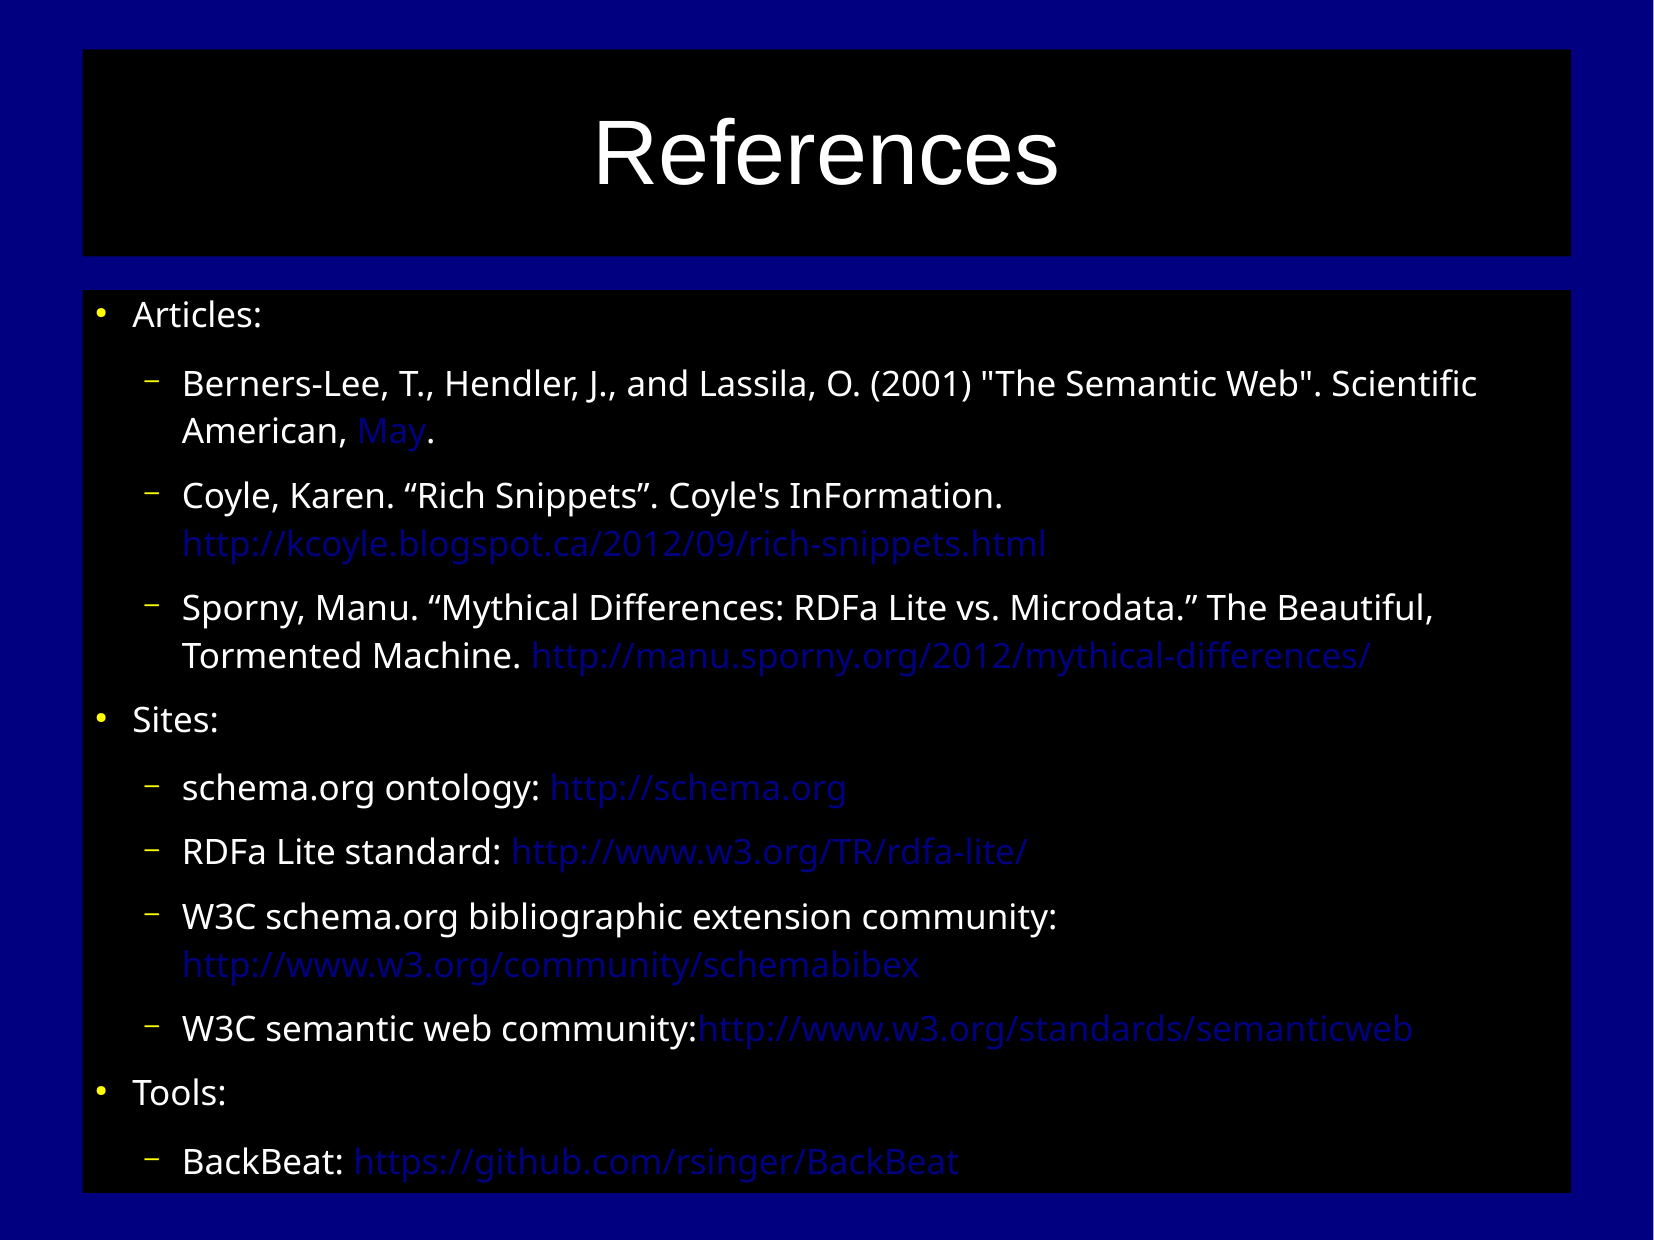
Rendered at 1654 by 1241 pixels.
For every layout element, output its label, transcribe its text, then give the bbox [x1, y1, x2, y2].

list Articles: Berners-Lee, T., Hendler, J., and Lassila, O. (2001) "The Semantic Web". Scientific American, May. Coyle, Karen. “Rich Snippets”. Coyle's InFormation. http://kcoyle.blogspot.ca/2012/09/rich-snippets.html Sporny, Manu. “Mythical Differences: RDFa Lite vs. Microdata.” The Beautiful, Tormented Machine. http://manu.sporny.org/2012/mythical-differences/ Sites: schema.org ontology: http://schema.org RDFa Lite standard: http://www.w3.org/TR/rdfa-lite/ W3C schema.org bibliographic extension community:http://www.w3.org/community/schemabibex W3C semantic web community:http://www.w3.org/standards/semanticweb Tools: BackBeat: https://github.com/rsinger/BackBeat [82, 290, 1571, 1193]
title References [82, 49, 1571, 257]
